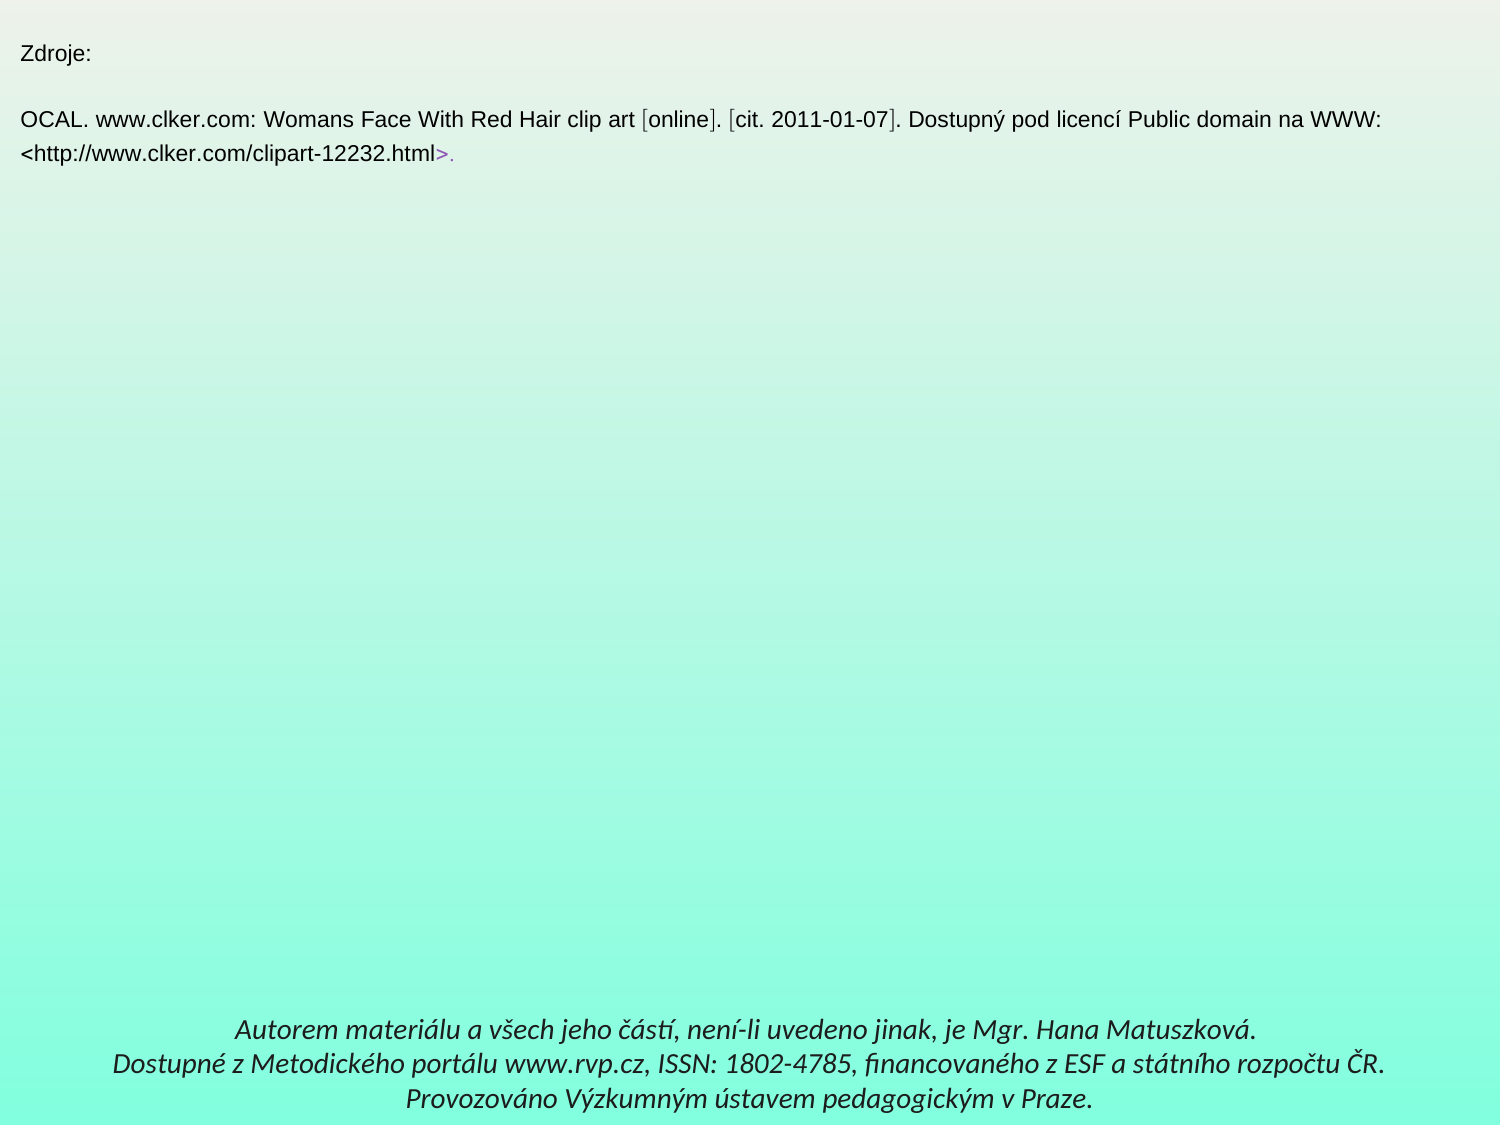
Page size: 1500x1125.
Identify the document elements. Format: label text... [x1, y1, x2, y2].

text_box Zdroje: OCAL. www.clker.com: Womans Face With Red Hair clip art online. cit. 2011-01-07. Dostupný pod licencí Public domain na WWW: http://www.clker.com/clipart-12232.html. [5, 31, 1483, 174]
text_box Autorem materiálu a všech jeho částí, není-li uvedeno jinak, je Mgr. Hana Matuszková. Dostupné z Metodického portálu www.rvp.cz, ISSN: 1802-4785, financovaného z ESF a státního rozpočtu ČR. Provozováno Výzkumným ústavem pedagogickým v Praze. [53, 1011, 1447, 1114]
